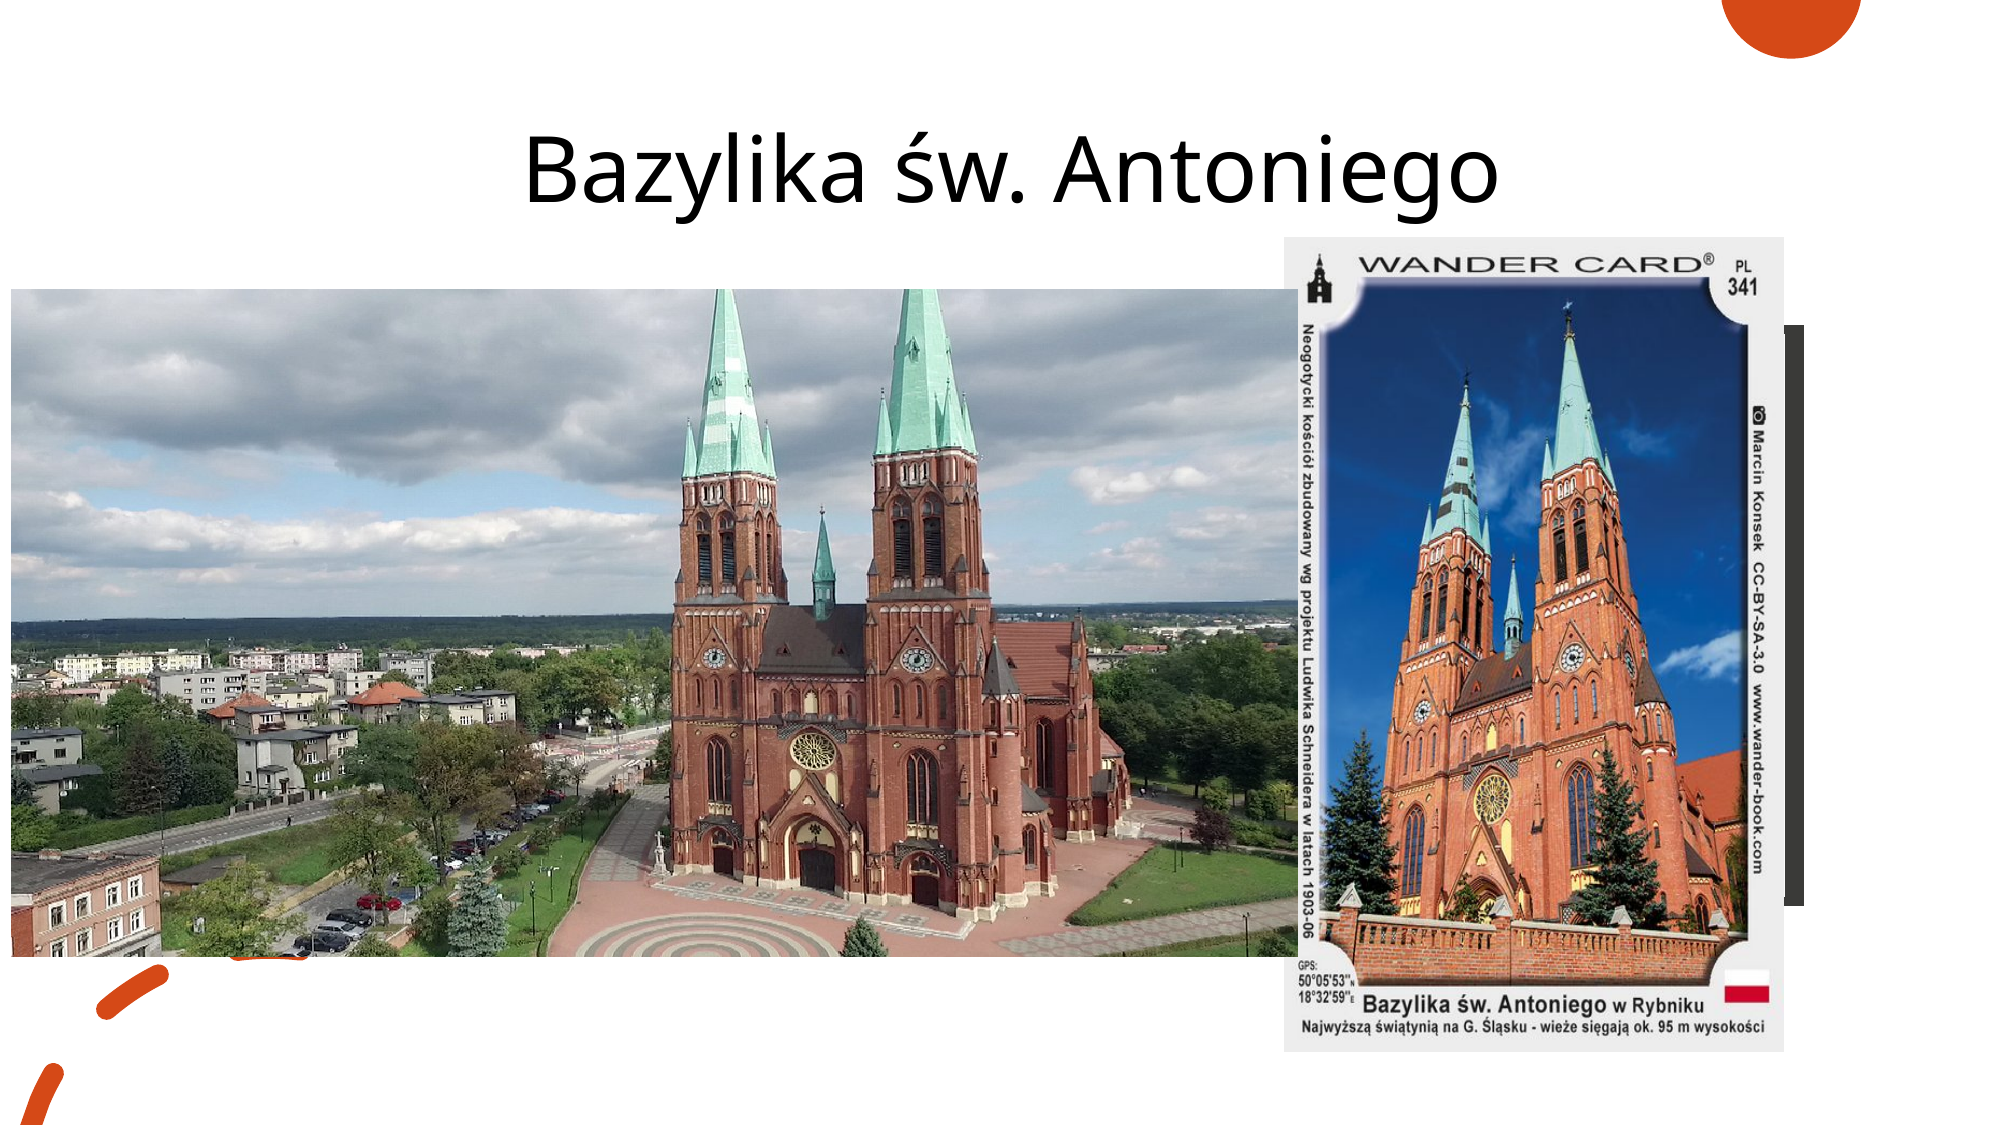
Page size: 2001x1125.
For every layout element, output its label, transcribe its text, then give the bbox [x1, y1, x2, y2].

chart [1784, 299, 1863, 933]
picture [11, 237, 1784, 1052]
title Bazylika św. Antoniego [137, 59, 1863, 278]
